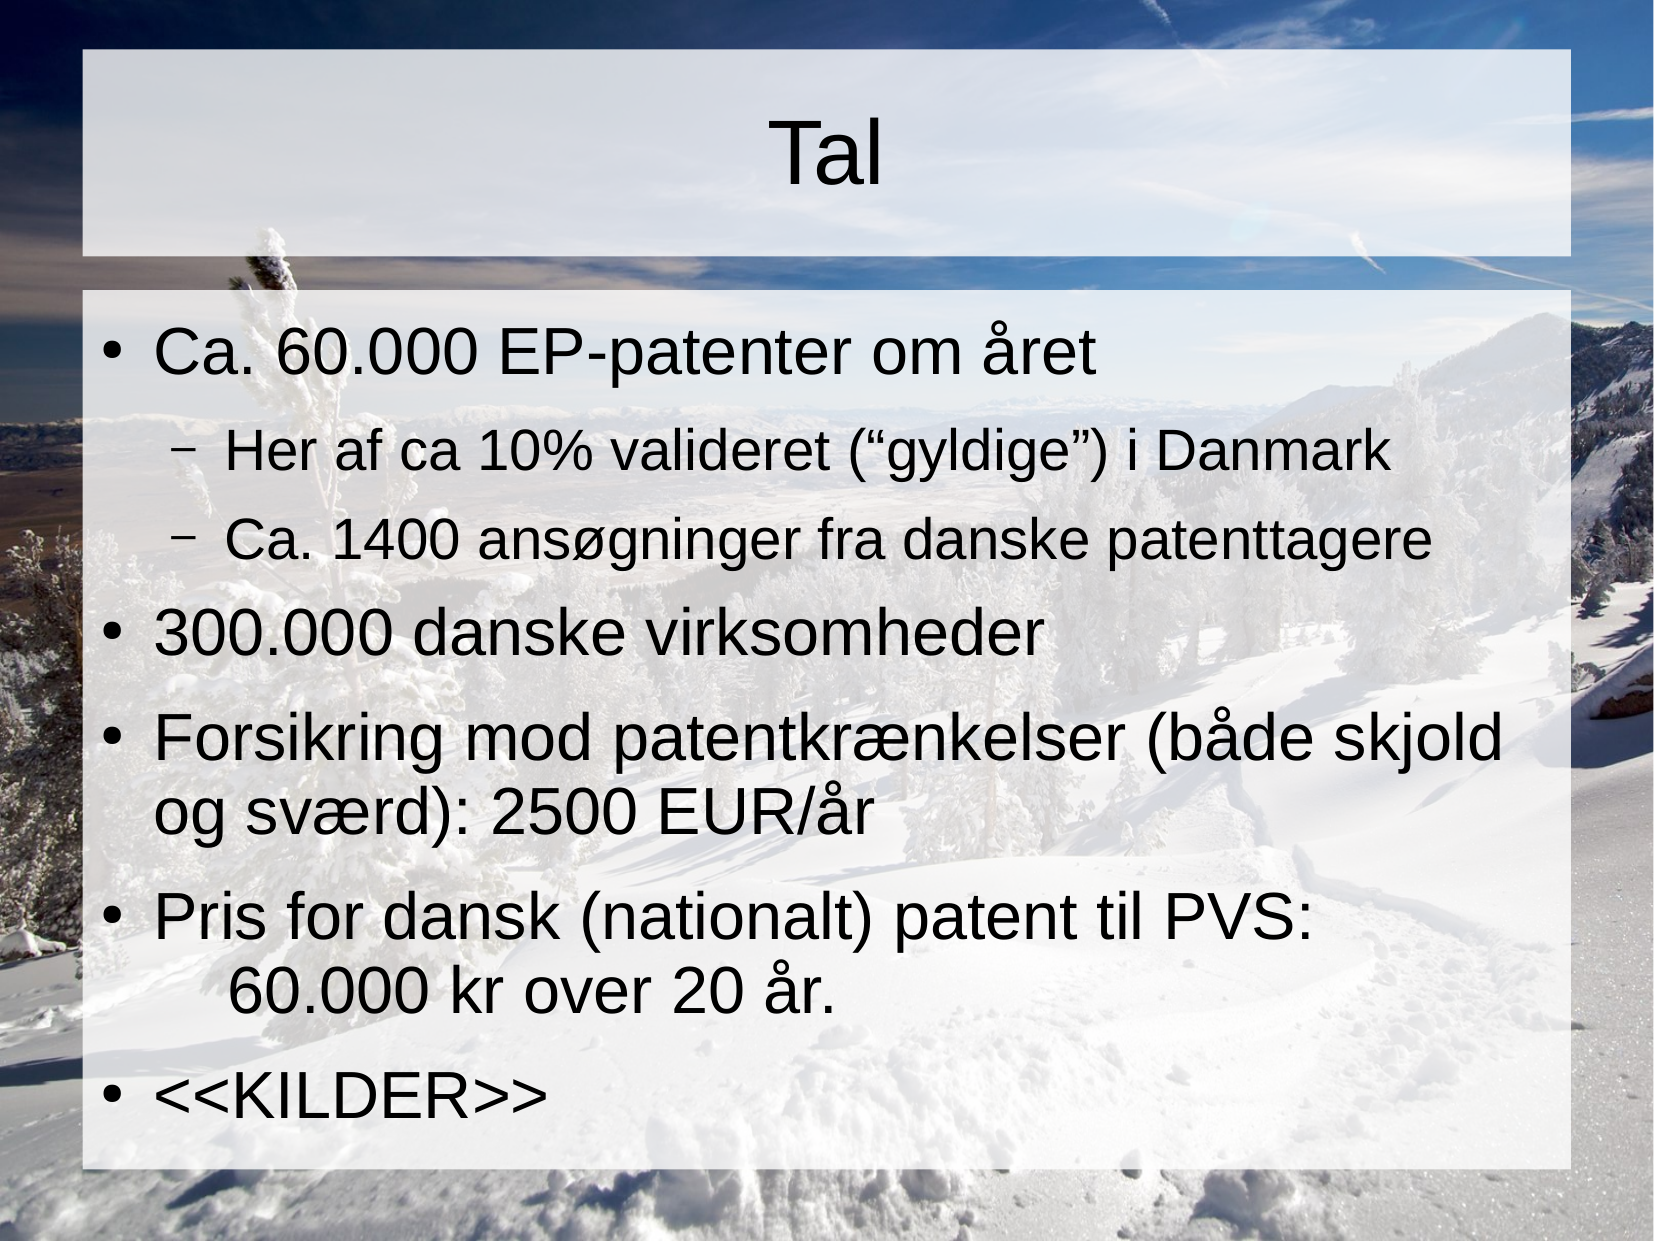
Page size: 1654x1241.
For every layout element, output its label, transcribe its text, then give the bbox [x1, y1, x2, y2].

title Tal [82, 49, 1571, 257]
picture [0, 0, 1654, 1241]
list Ca. 60.000 EP-patenter om året Her af ca 10% valideret (“gyldige”) i Danmark Ca. 1400 ansøgninger fra danske patenttagere 300.000 danske virksomheder Forsikring mod patentkrænkelser (både skjold og sværd): 2500 EUR/år Pris for dansk (nationalt) patent til PVS: 60.000 kr over 20 år. <<KILDER>> [82, 290, 1571, 1170]
